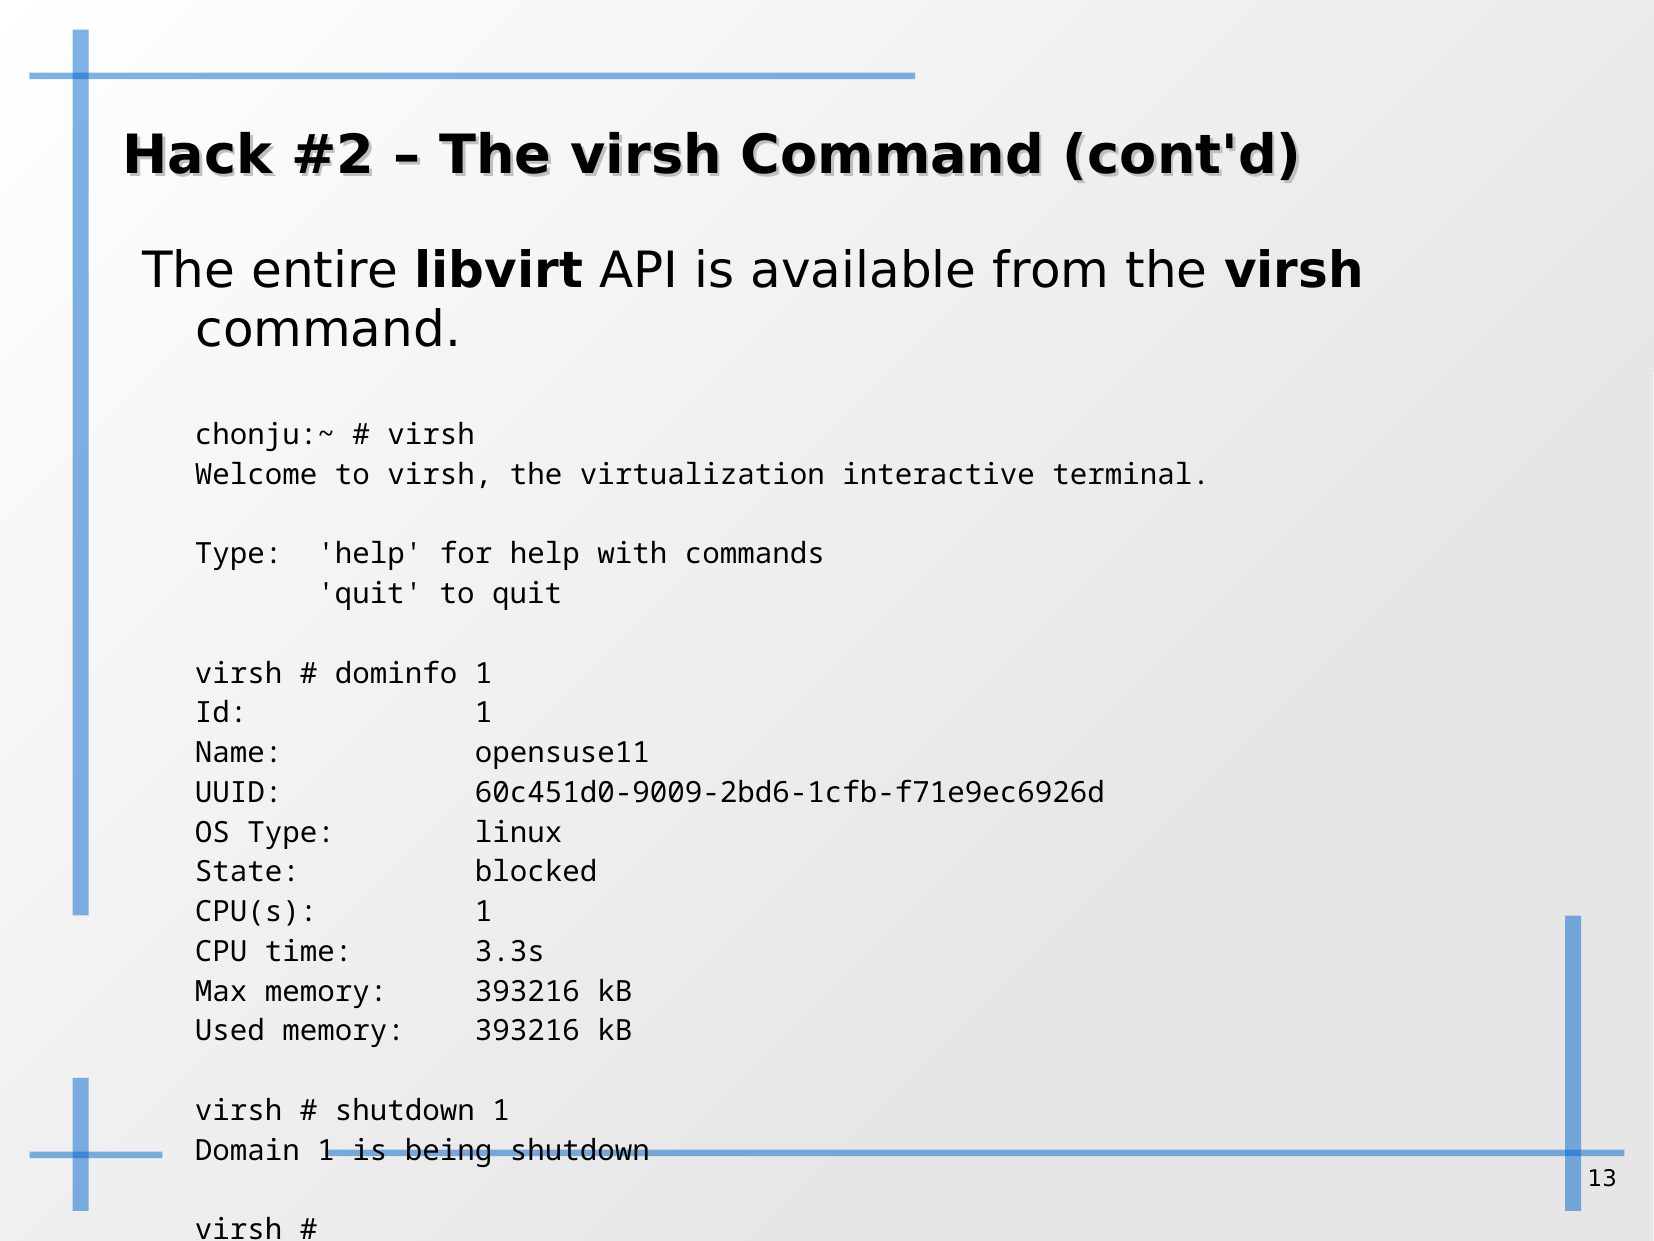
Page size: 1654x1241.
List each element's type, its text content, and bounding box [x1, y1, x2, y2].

list The entire libvirt API is available from the virsh command. [124, 241, 1526, 1133]
title Hack #2 – The virsh Command (cont'd) [122, 91, 1524, 219]
text_box chonju:~ # virsh Welcome to virsh, the virtualization interactive terminal. Type: 'help' for help with commands 'quit' to quit virsh # dominfo 1 Id: 1 Name: opensuse11 UUID: 60c451d0-9009-2bd6-1cfb-f71e9ec6926d OS Type: linux State: blocked CPU(s): 1 CPU time: 3.3s Max memory: 393216 kB Used memory: 393216 kB virsh # shutdown 1 Domain 1 is being shutdown virsh # [194, 413, 1583, 1241]
